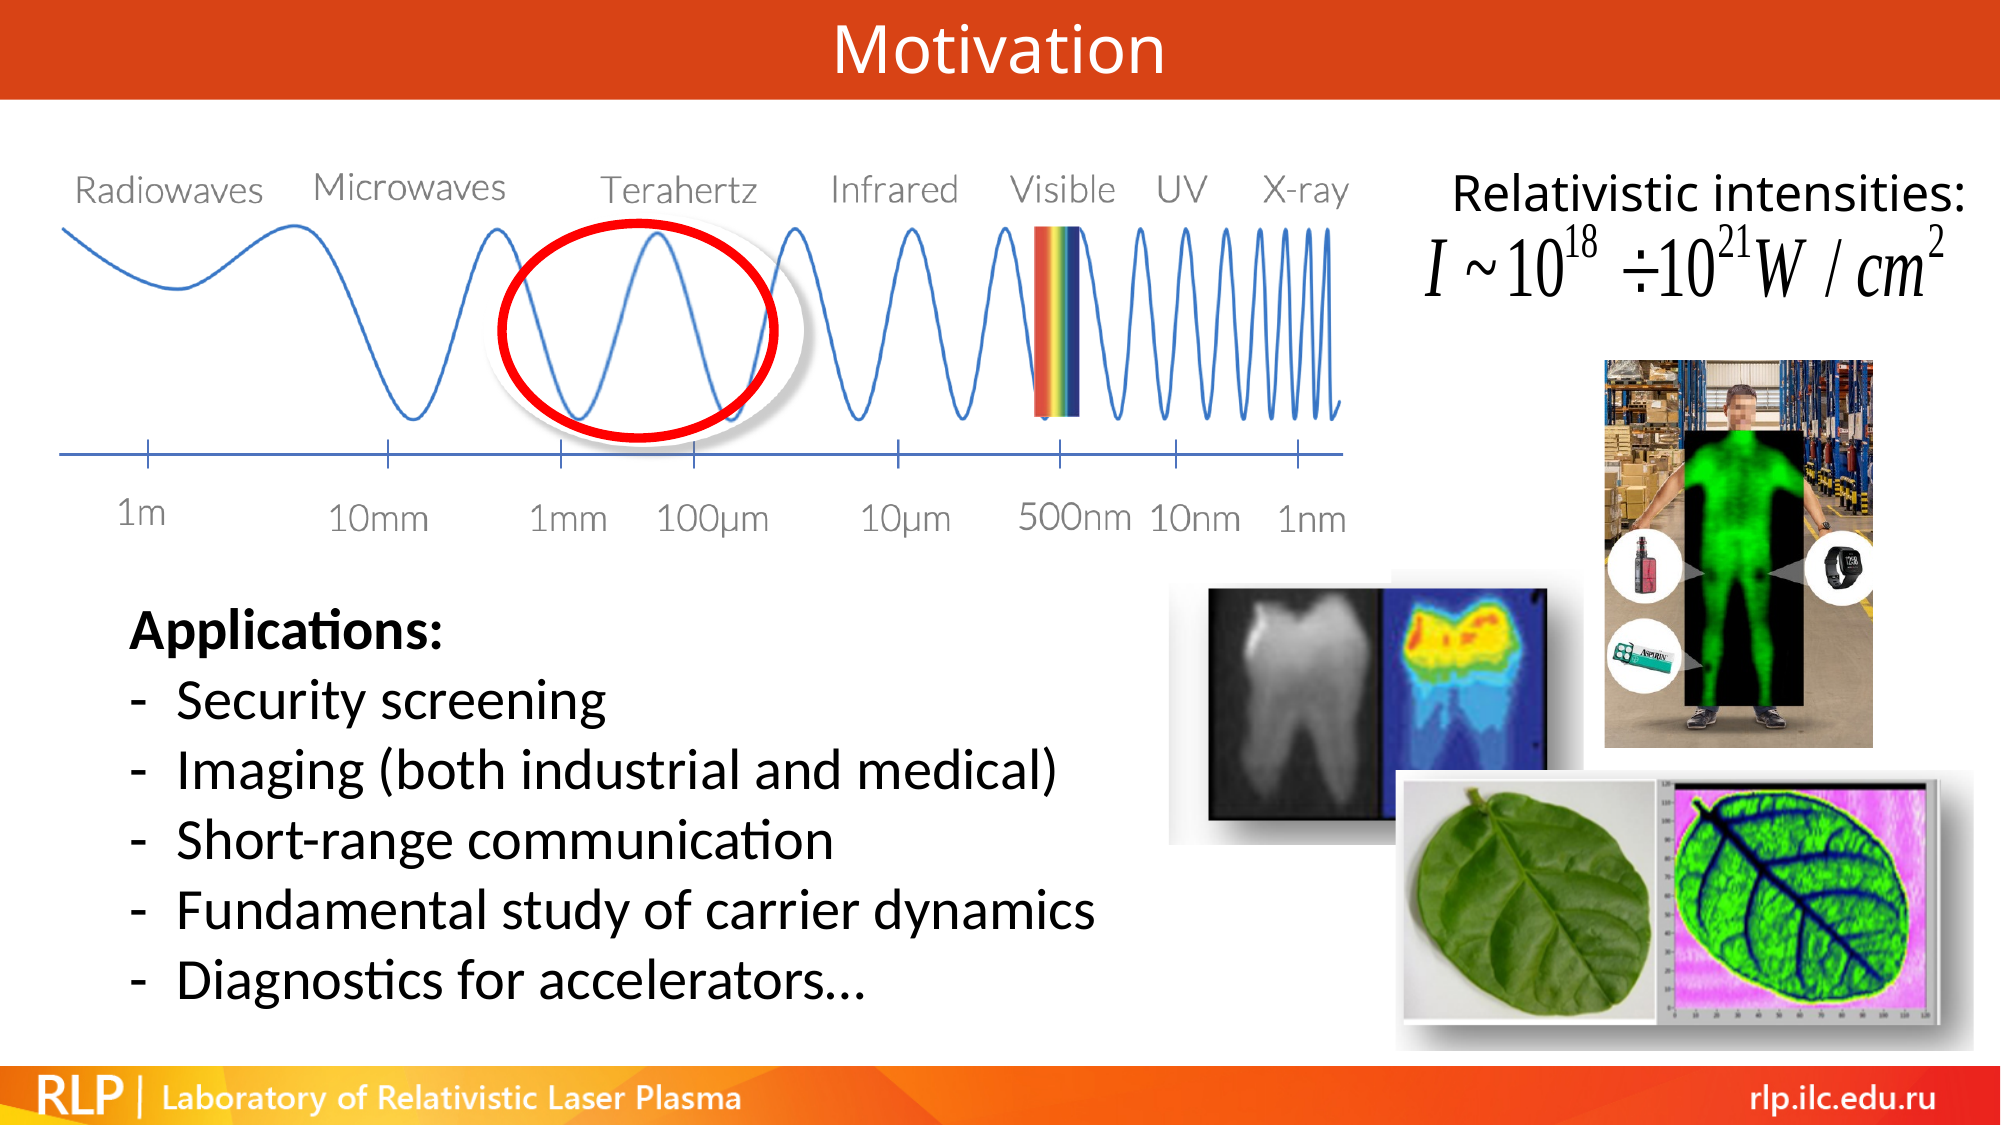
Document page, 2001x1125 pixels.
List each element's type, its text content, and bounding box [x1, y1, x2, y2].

picture [1604, 360, 1873, 748]
text_box Motivation [0, 0, 2000, 100]
picture [0, 1066, 2000, 1125]
text_box Relativistic intensities: [1436, 146, 2000, 224]
text_box Applications: Security screening Imaging (both industrial and medical) Short-range communication Fundamental study of carrier dynamics Diagnostics for accelerators… [114, 583, 1224, 1024]
picture [39, 114, 1974, 1051]
chart [1416, 203, 1954, 315]
